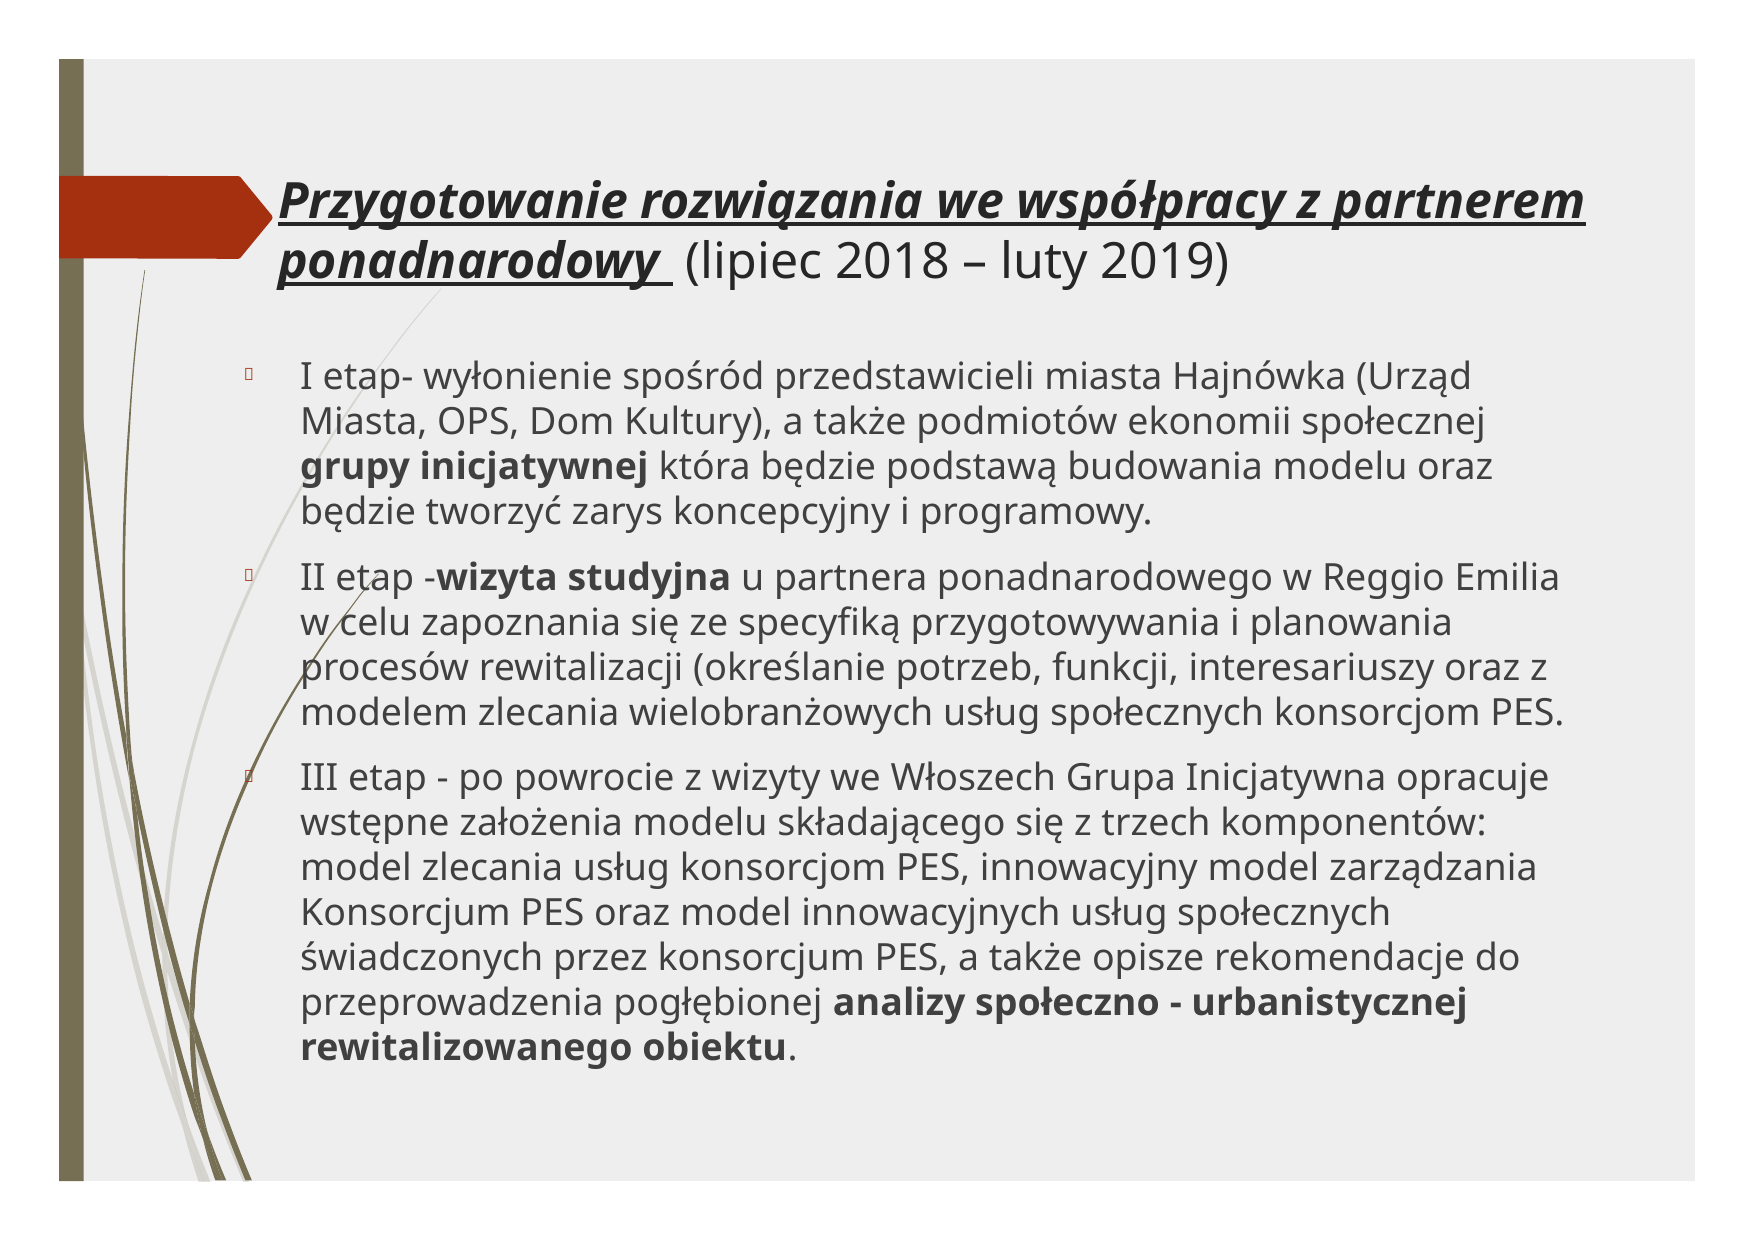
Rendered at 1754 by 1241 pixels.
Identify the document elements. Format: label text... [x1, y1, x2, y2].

list I etap- wyłonienie spośród przedstawicieli miasta Hajnówka (Urząd Miasta, OPS, Dom Kultury), a także podmiotów ekonomii społecznej grupy inicjatywnej która będzie podstawą budowania modelu oraz będzie tworzyć zarys koncepcyjny i programowy. II etap -wizyta studyjna u partnera ponadnarodowego w Reggio Emilia w celu zapoznania się ze specyfiką przygotowywania i planowania procesów rewitalizacji (określanie potrzeb, funkcji, interesariuszy oraz z modelem zlecania wielobranżowych usług społecznych konsorcjom PES. III etap - po powrocie z wizyty we Włoszech Grupa Inicjatywna opracuje wstępne założenia modelu składającego się z trzech komponentów: model zlecania usług konsorcjom PES, innowacyjny model zarządzania Konsorcjum PES oraz model innowacyjnych usług społecznych świadczonych przez konsorcjum PES, a także opisze rekomendacje do przeprowadzenia pogłębionej analizy społeczno - urbanistycznej rewitalizowanego obiektu. [229, 344, 1603, 1079]
title Przygotowanie rozwiązania we współpracy z partnerem ponadnarodowy (lipiec 2018 – luty 2019) [263, 161, 1603, 344]
